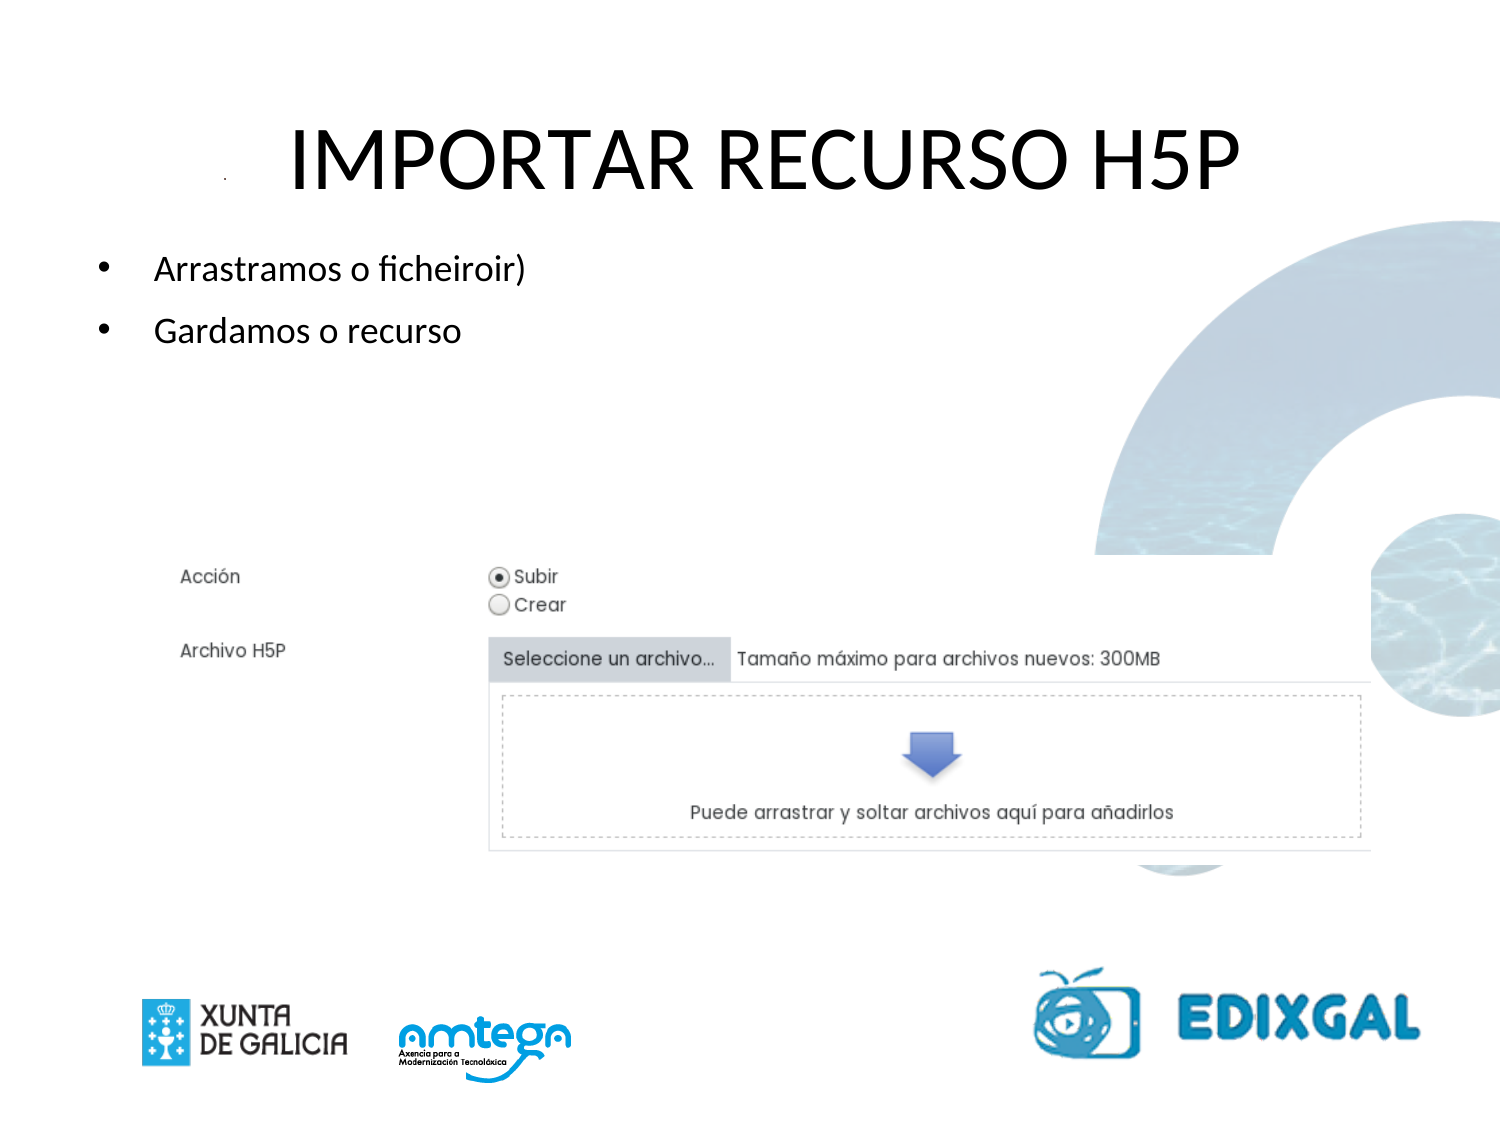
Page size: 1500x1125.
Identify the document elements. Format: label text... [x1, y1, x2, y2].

picture [105, 978, 372, 1079]
title IMPORTAR RECURSO H5P [90, 35, 1441, 271]
list Arrastramos o ficheiroir) Gardamos o recurso [82, 236, 742, 483]
picture [168, 149, 1500, 926]
picture [375, 996, 586, 1102]
picture [1027, 966, 1430, 1063]
